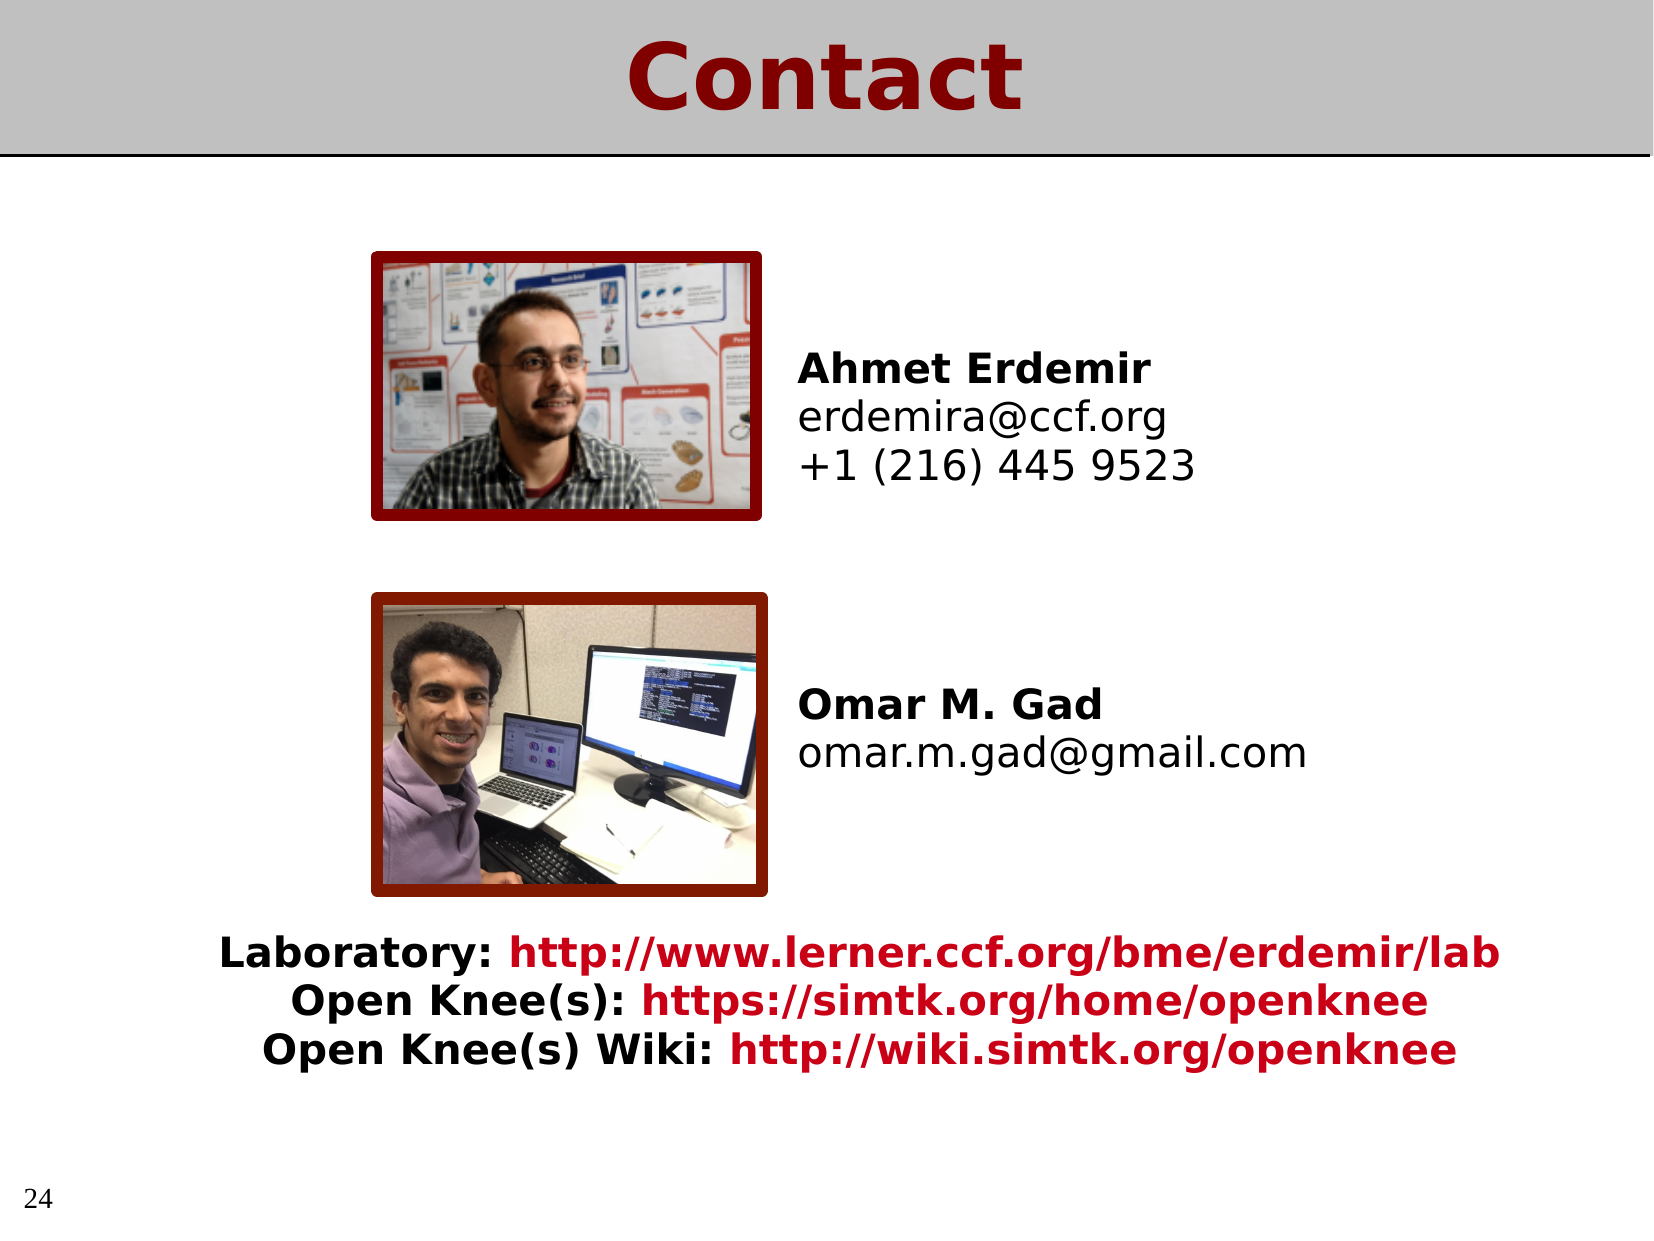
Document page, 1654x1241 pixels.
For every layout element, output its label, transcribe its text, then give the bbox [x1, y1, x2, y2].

text_box Ahmet Erdemir erdemira@ccf.org +1 (216) 445 9523 [782, 337, 1212, 498]
text_box Contact [0, 24, 1651, 132]
picture [383, 262, 751, 510]
text_box Omar M. Gad omar.m.gad@gmail.com [782, 673, 1324, 786]
text_box Laboratory: http://www.lerner.ccf.org/bme/erdemir/lab Open Knee(s): https://simtk.org/home/openknee Open Knee(s) Wiki: http://wiki.simtk.org/openknee [203, 921, 1516, 1082]
text_box [0, 0, 1654, 156]
picture [383, 604, 756, 885]
